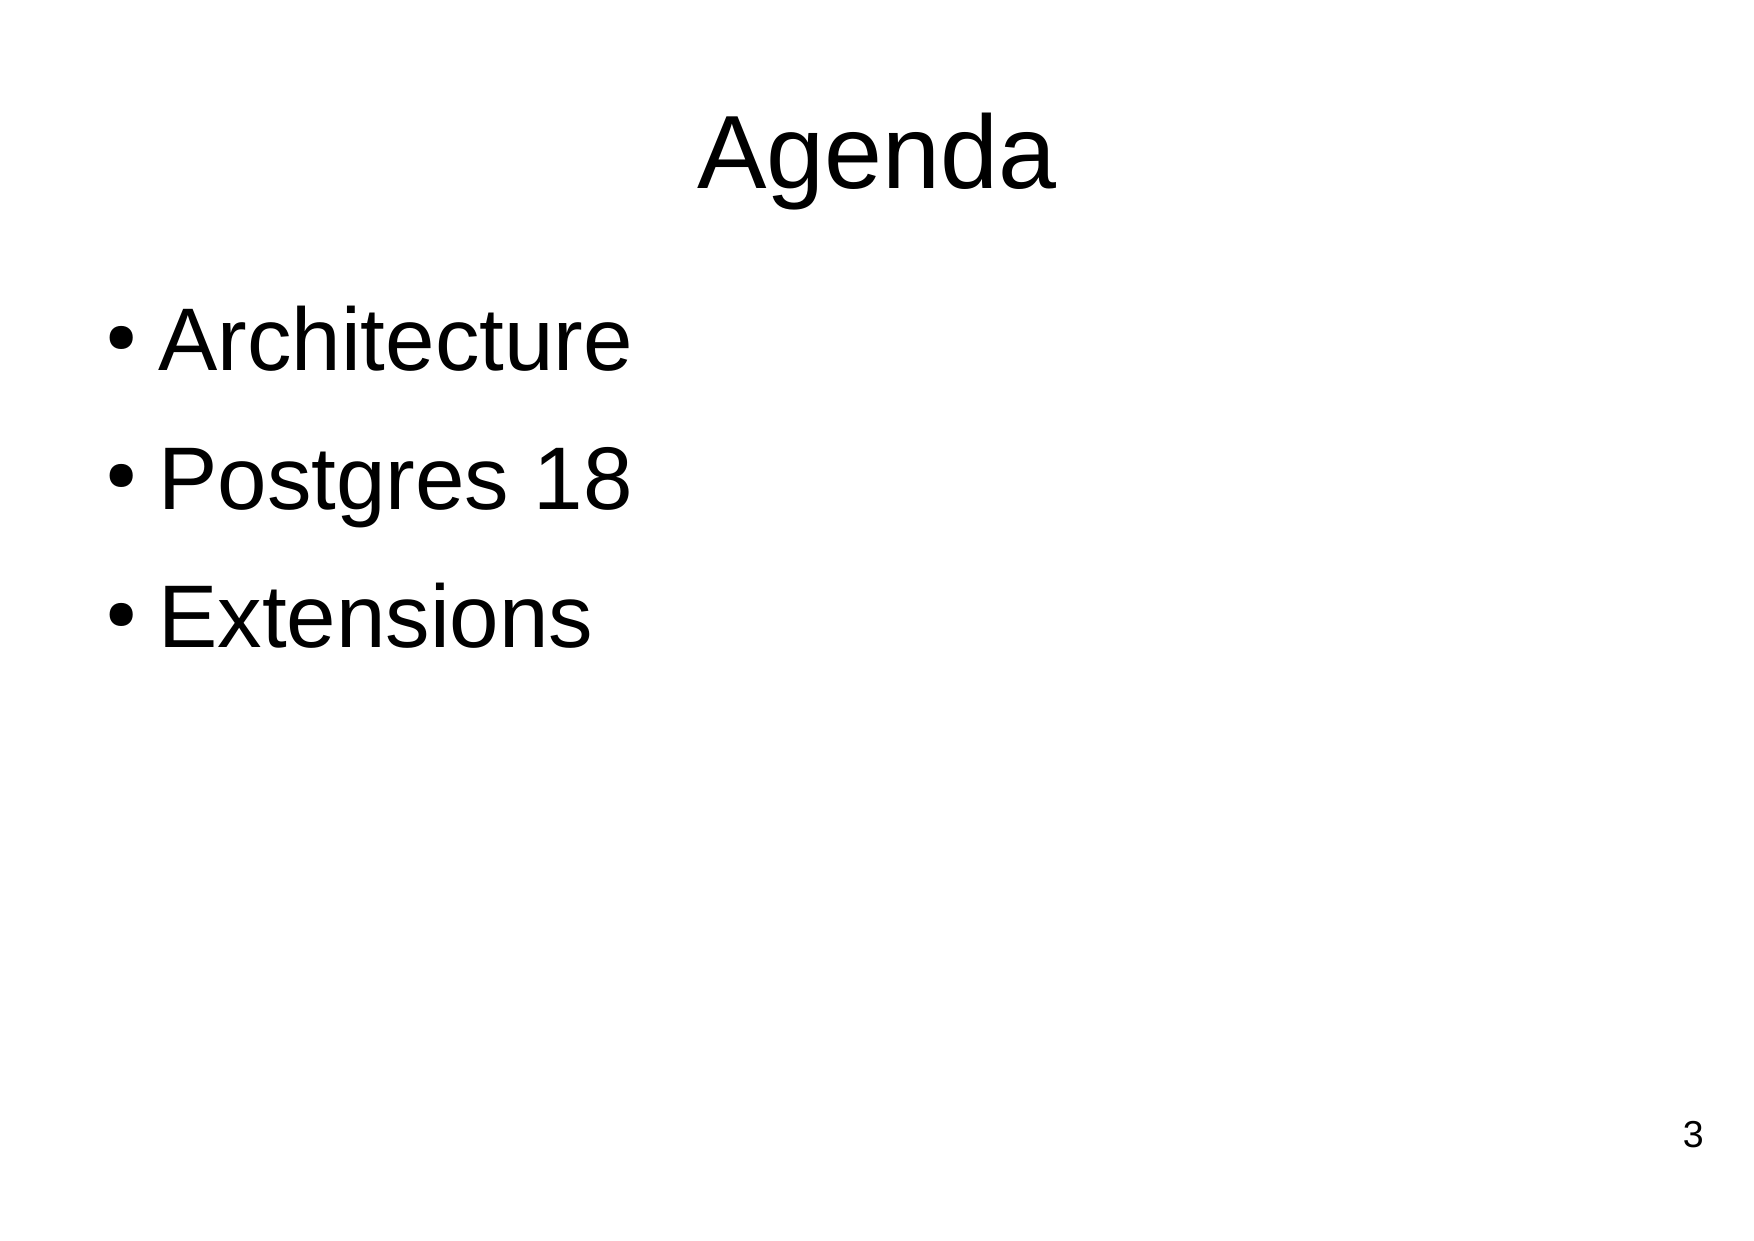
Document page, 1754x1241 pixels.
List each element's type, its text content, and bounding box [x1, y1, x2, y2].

list Architecture Postgres 18 Extensions [87, 290, 1667, 1010]
title Agenda [87, 49, 1667, 257]
text_box <number> [1447, 1106, 1719, 1201]
